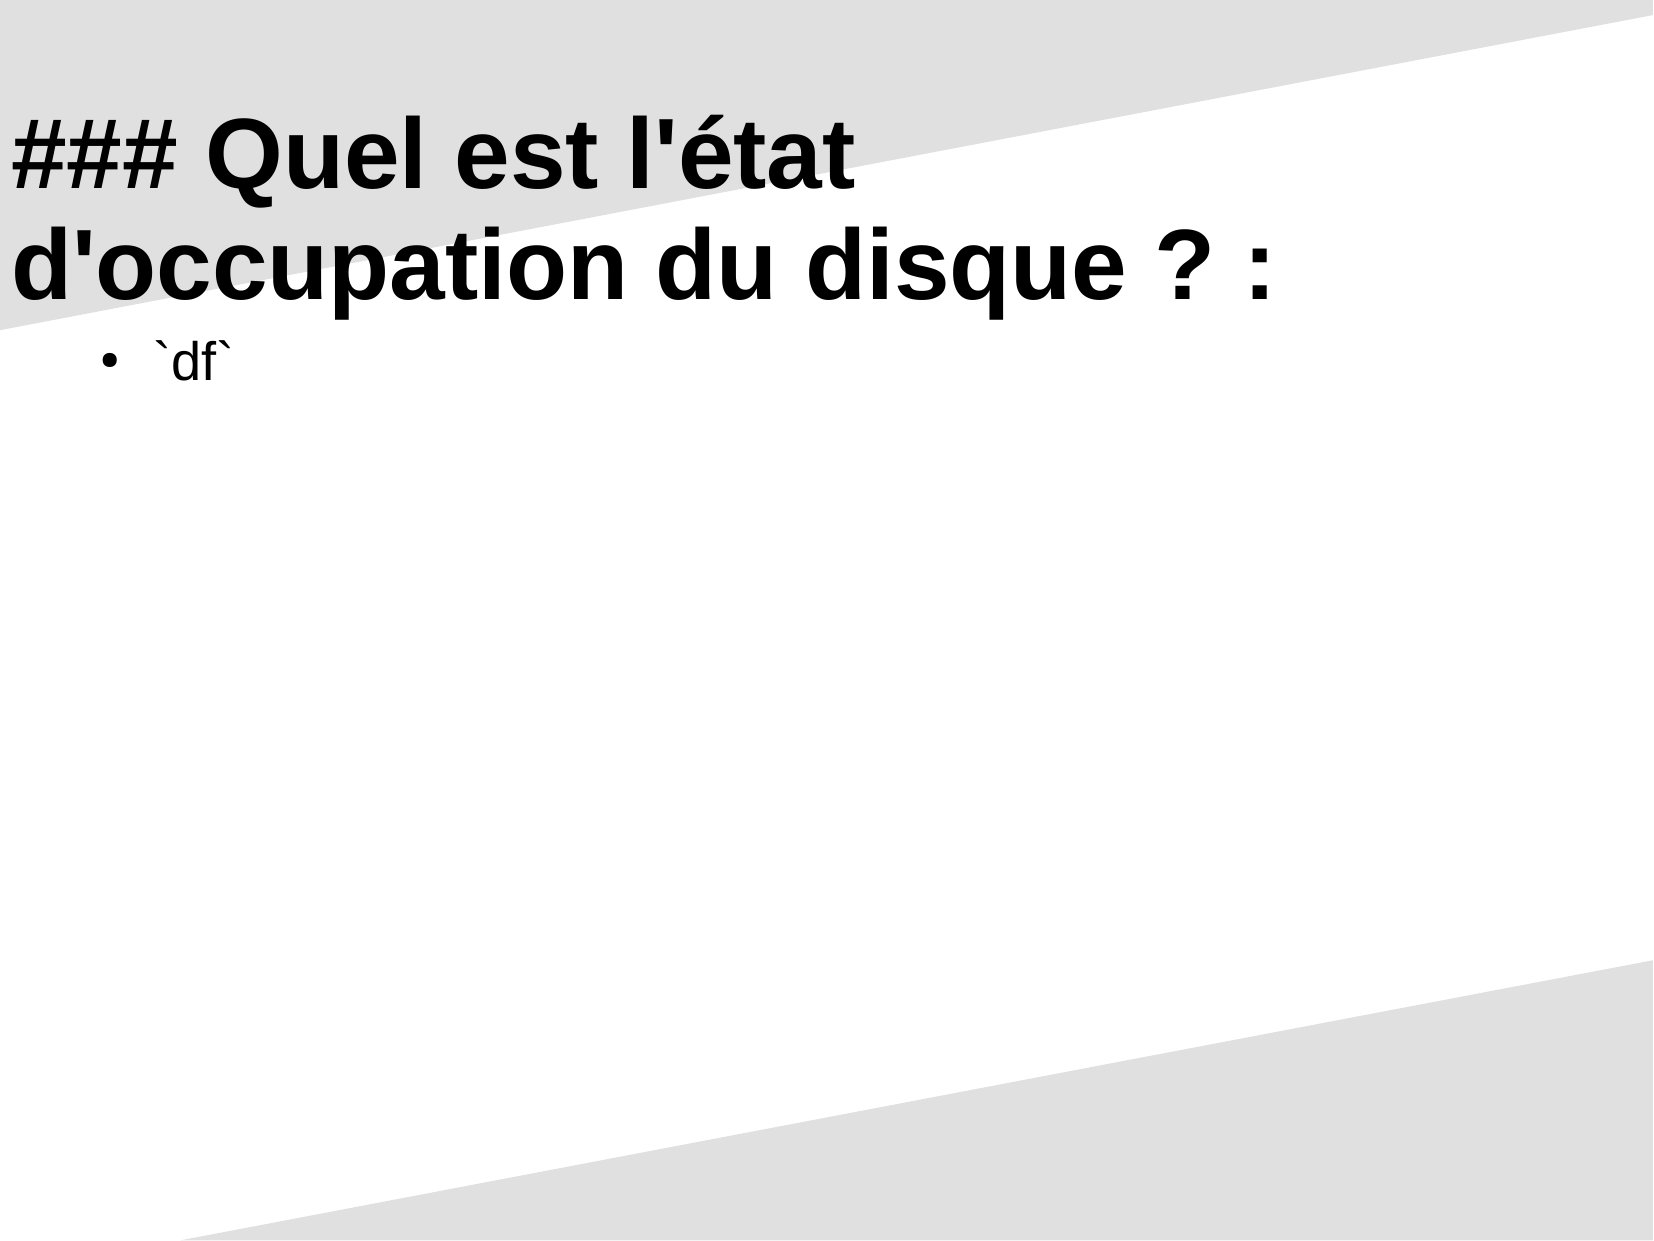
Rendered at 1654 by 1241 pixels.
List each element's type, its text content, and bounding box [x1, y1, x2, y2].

title ### Quel est l'état d'occupation du disque ? : [11, 97, 1499, 322]
list `df` [82, 331, 1538, 1052]
